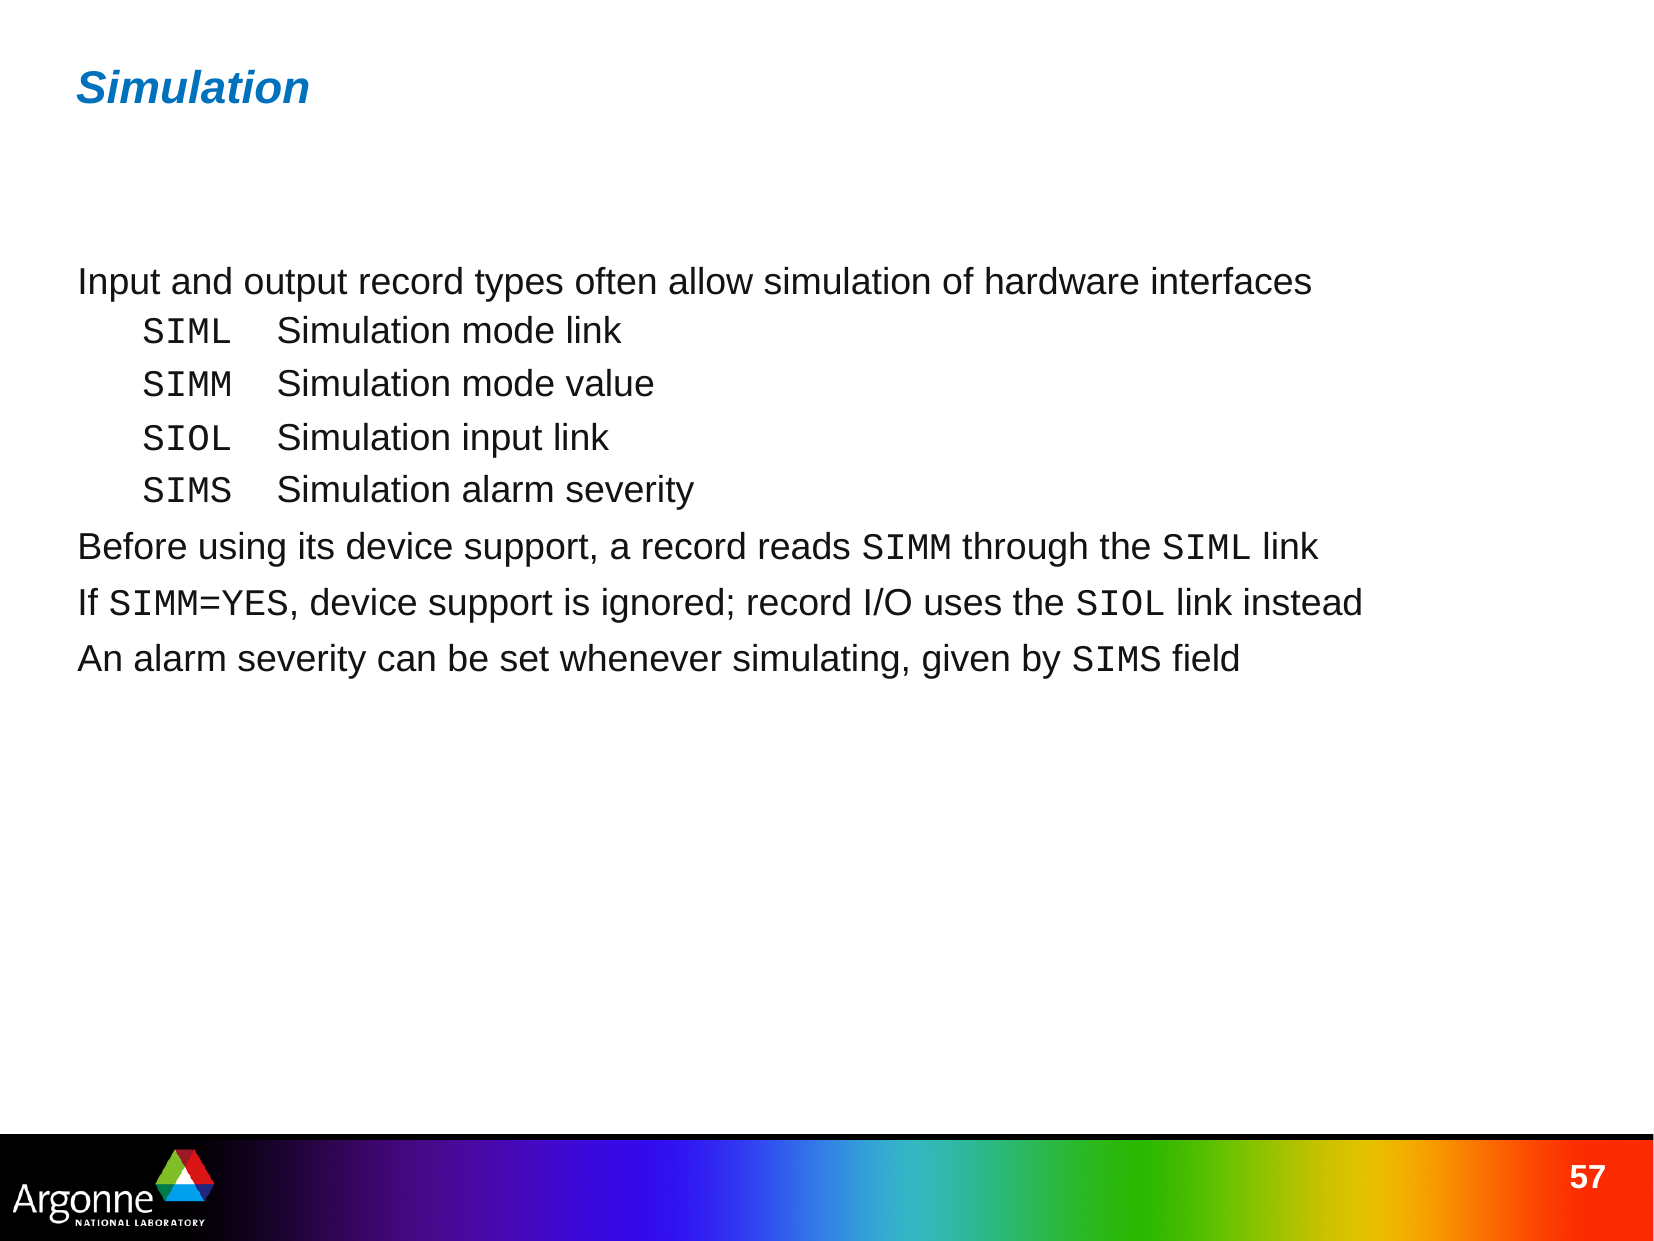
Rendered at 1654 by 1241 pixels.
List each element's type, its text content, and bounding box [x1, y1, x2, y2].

list Input and output record types often allow simulation of hardware interfaces SIML Simulation mode link SIMM Simulation mode value SIOL Simulation input link SIMS Simulation alarm severity Before using its device support, a record reads SIMM through the SIML link If SIMM=YES, device support is ignored; record I/O uses the SIOL link instead An alarm severity can be set whenever simulating, given by SIMS field [62, 253, 1498, 814]
title Simulation [61, 59, 1500, 144]
picture [0, 1134, 1654, 1241]
